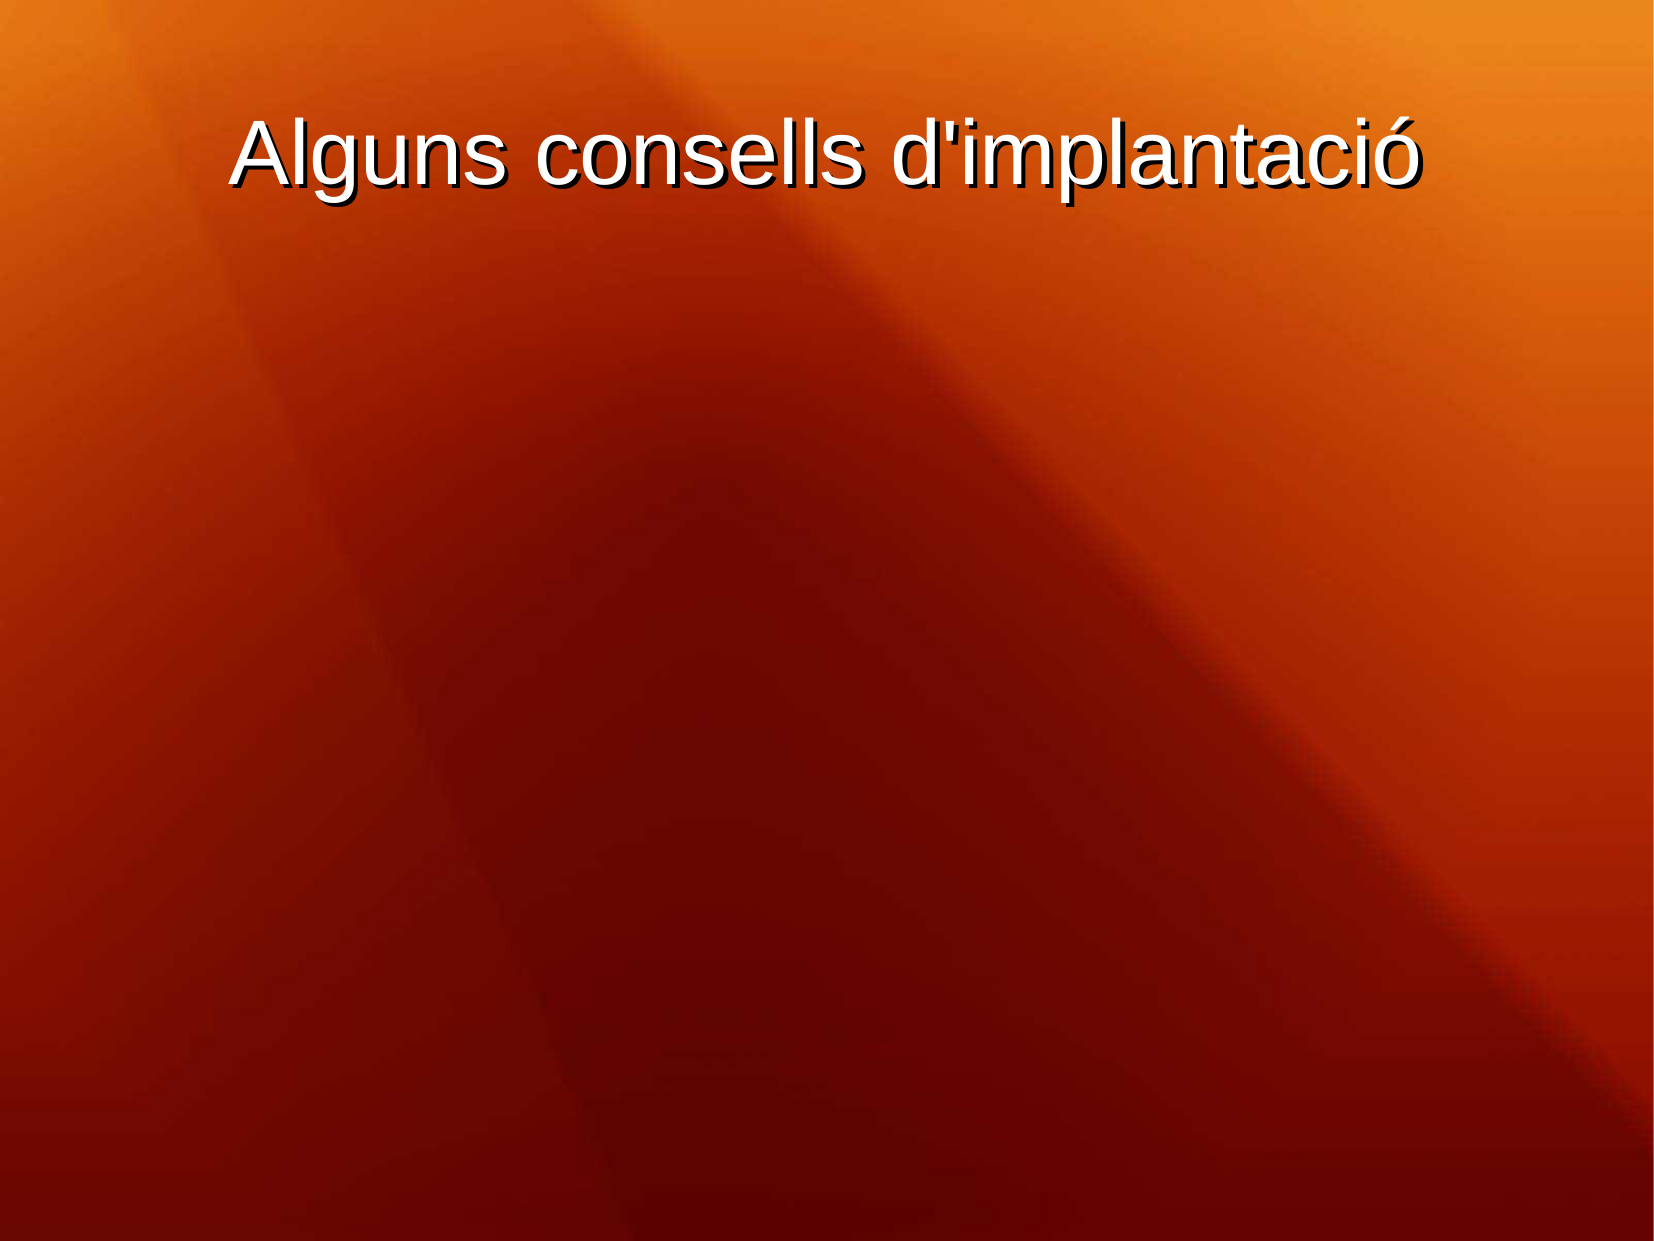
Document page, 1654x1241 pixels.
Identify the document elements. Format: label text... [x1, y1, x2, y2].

picture [0, 0, 1654, 1241]
title Alguns consells d'implantació [82, 49, 1571, 257]
